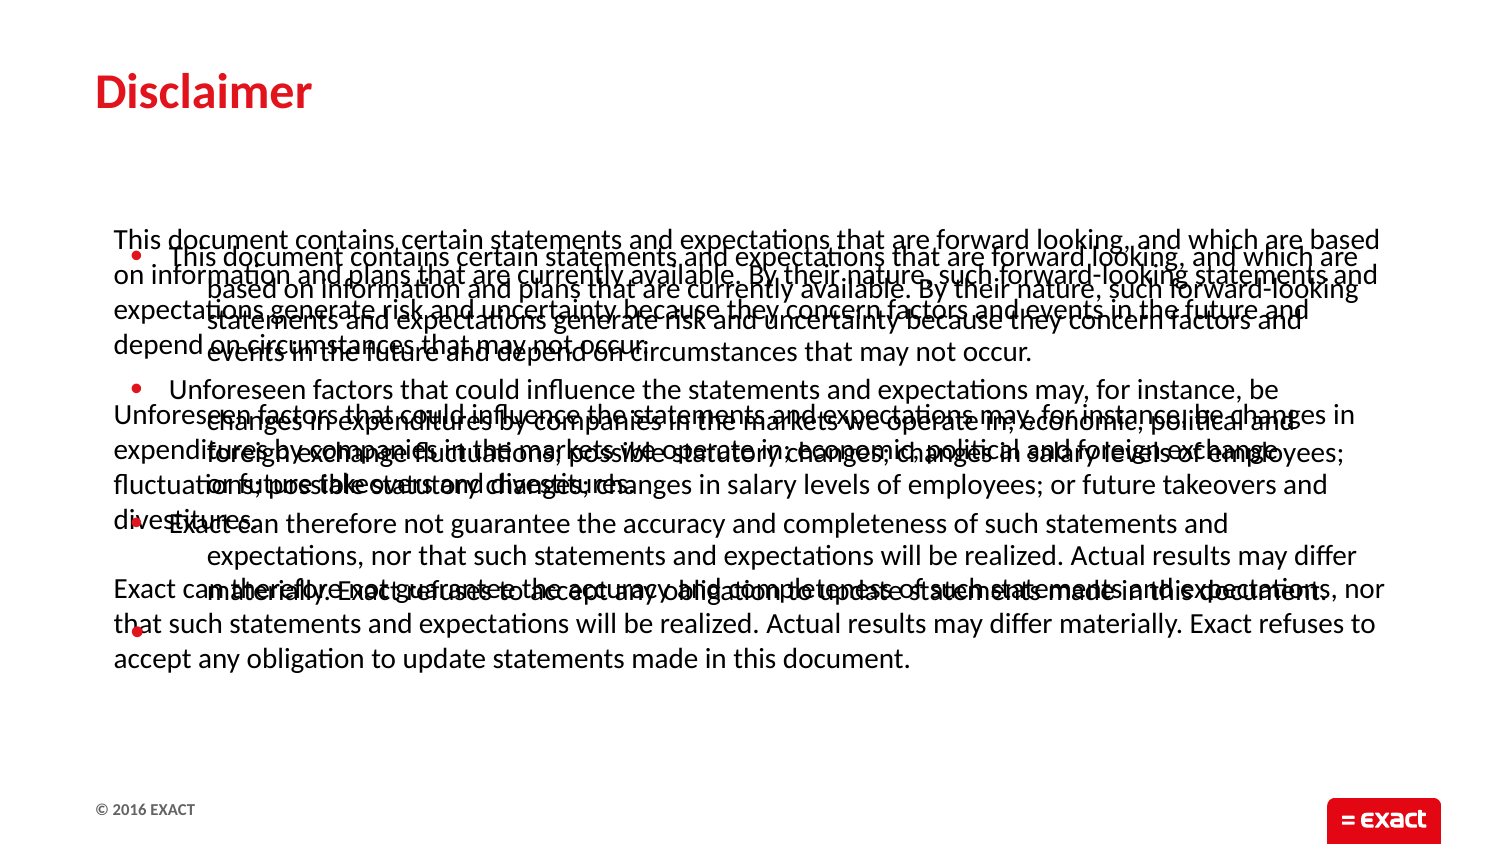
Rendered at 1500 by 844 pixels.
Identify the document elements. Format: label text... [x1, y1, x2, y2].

title Disclaimer [79, 62, 1421, 133]
list This document contains certain statements and expectations that are forward looking, and which are based on information and plans that are currently available. By their nature, such forward-looking statements and expectations generate risk and uncertainty because they concern factors and events in the future and depend on circumstances that may not occur. Unforeseen factors that could influence the statements and expectations may, for instance, be changes in expenditures by companies in the markets we operate in; economic, political and foreign exchange fluctuations; possible statutory changes; changes in salary levels of employees; or future takeovers and divestitures. Exact can therefore not guarantee the accuracy and completeness of such statements and expectations, nor that such statements and expectations will be realized. Actual results may differ materially. Exact refuses to accept any obligation to update statements made in this document. [115, 234, 1388, 702]
